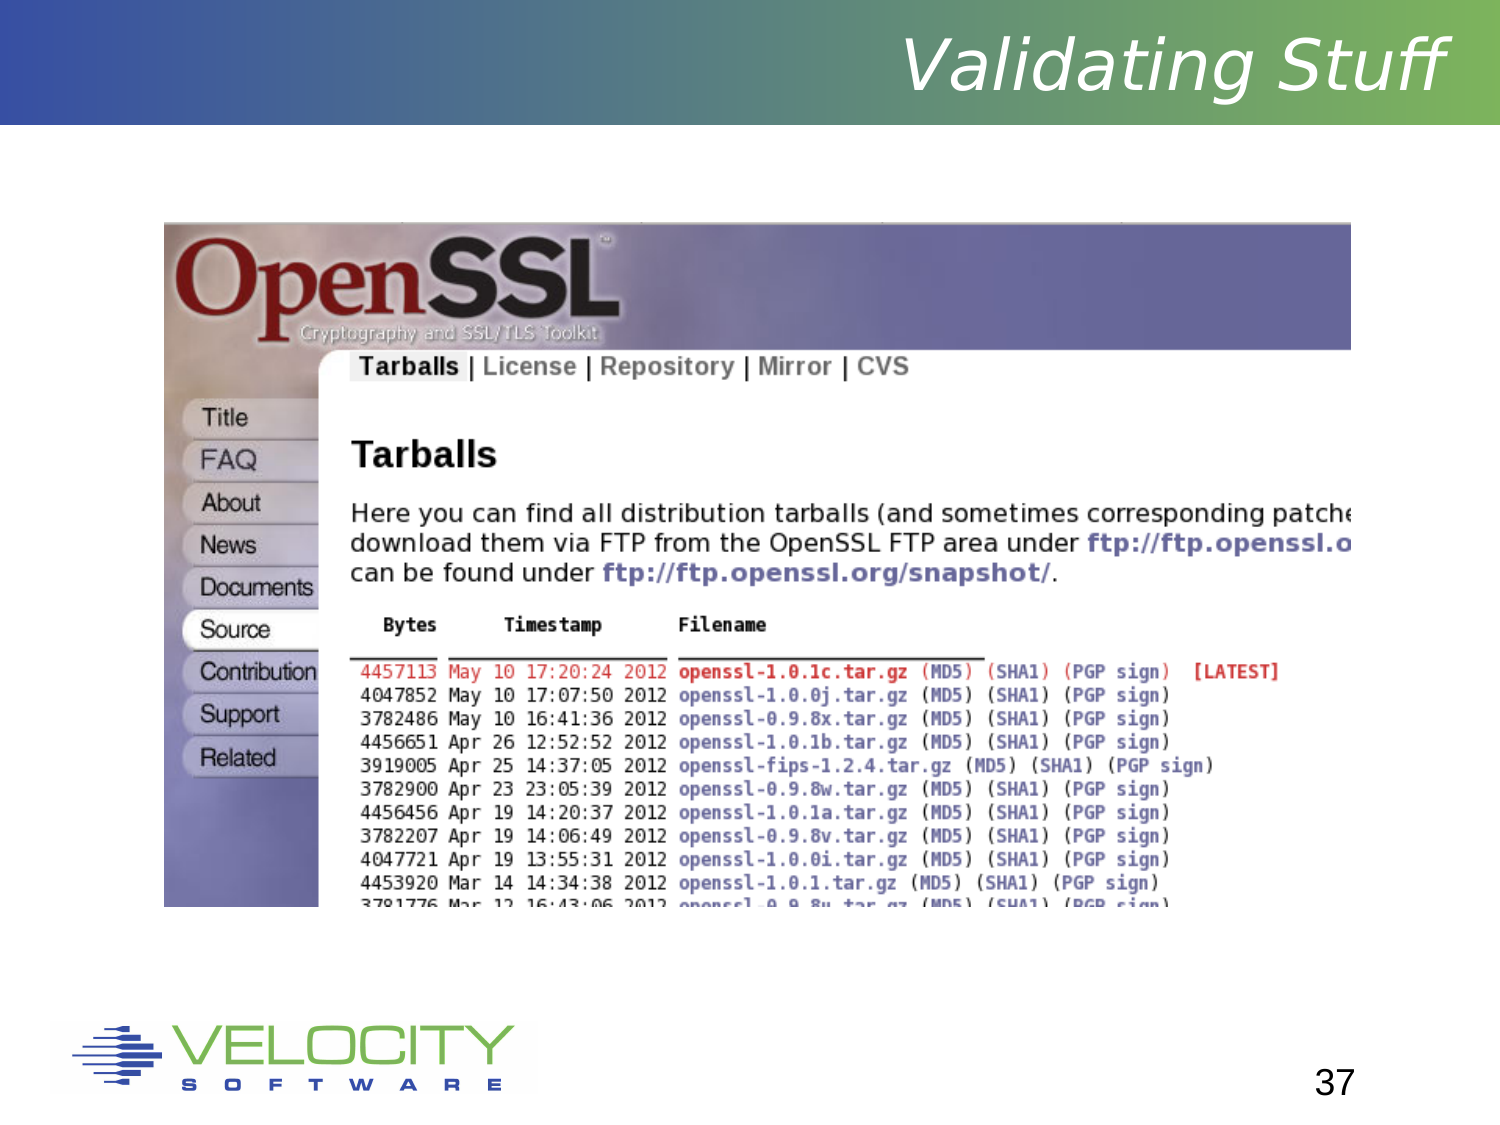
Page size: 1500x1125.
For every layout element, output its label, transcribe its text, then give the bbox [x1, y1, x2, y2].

title Validating Stuff [62, 12, 1463, 113]
picture [164, 222, 1351, 907]
picture [50, 1021, 538, 1094]
